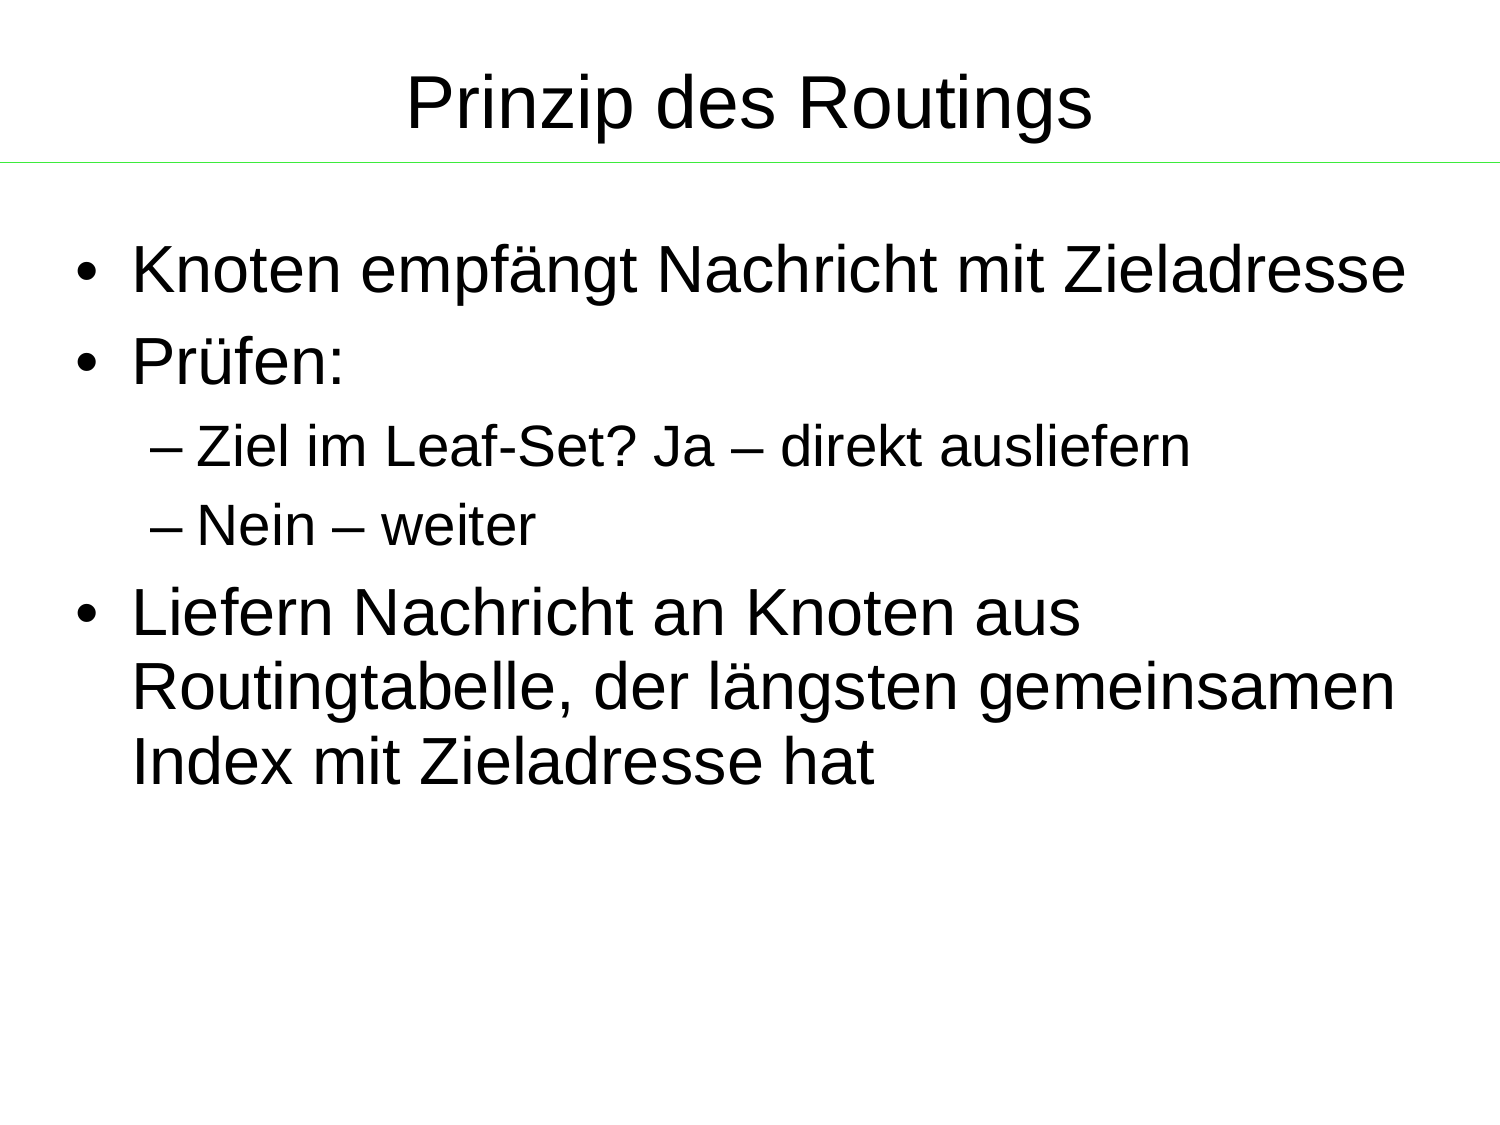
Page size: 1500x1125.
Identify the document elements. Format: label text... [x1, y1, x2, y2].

title Prinzip des Routings [75, 57, 1426, 148]
list Knoten empfängt Nachricht mit Zieladresse Prüfen: Ziel im Leaf-Set? Ja – direkt ausliefern Nein – weiter Liefern Nachricht an Knoten aus Routingtabelle, der längsten gemeinsamen Index mit Zieladresse hat [75, 232, 1426, 986]
